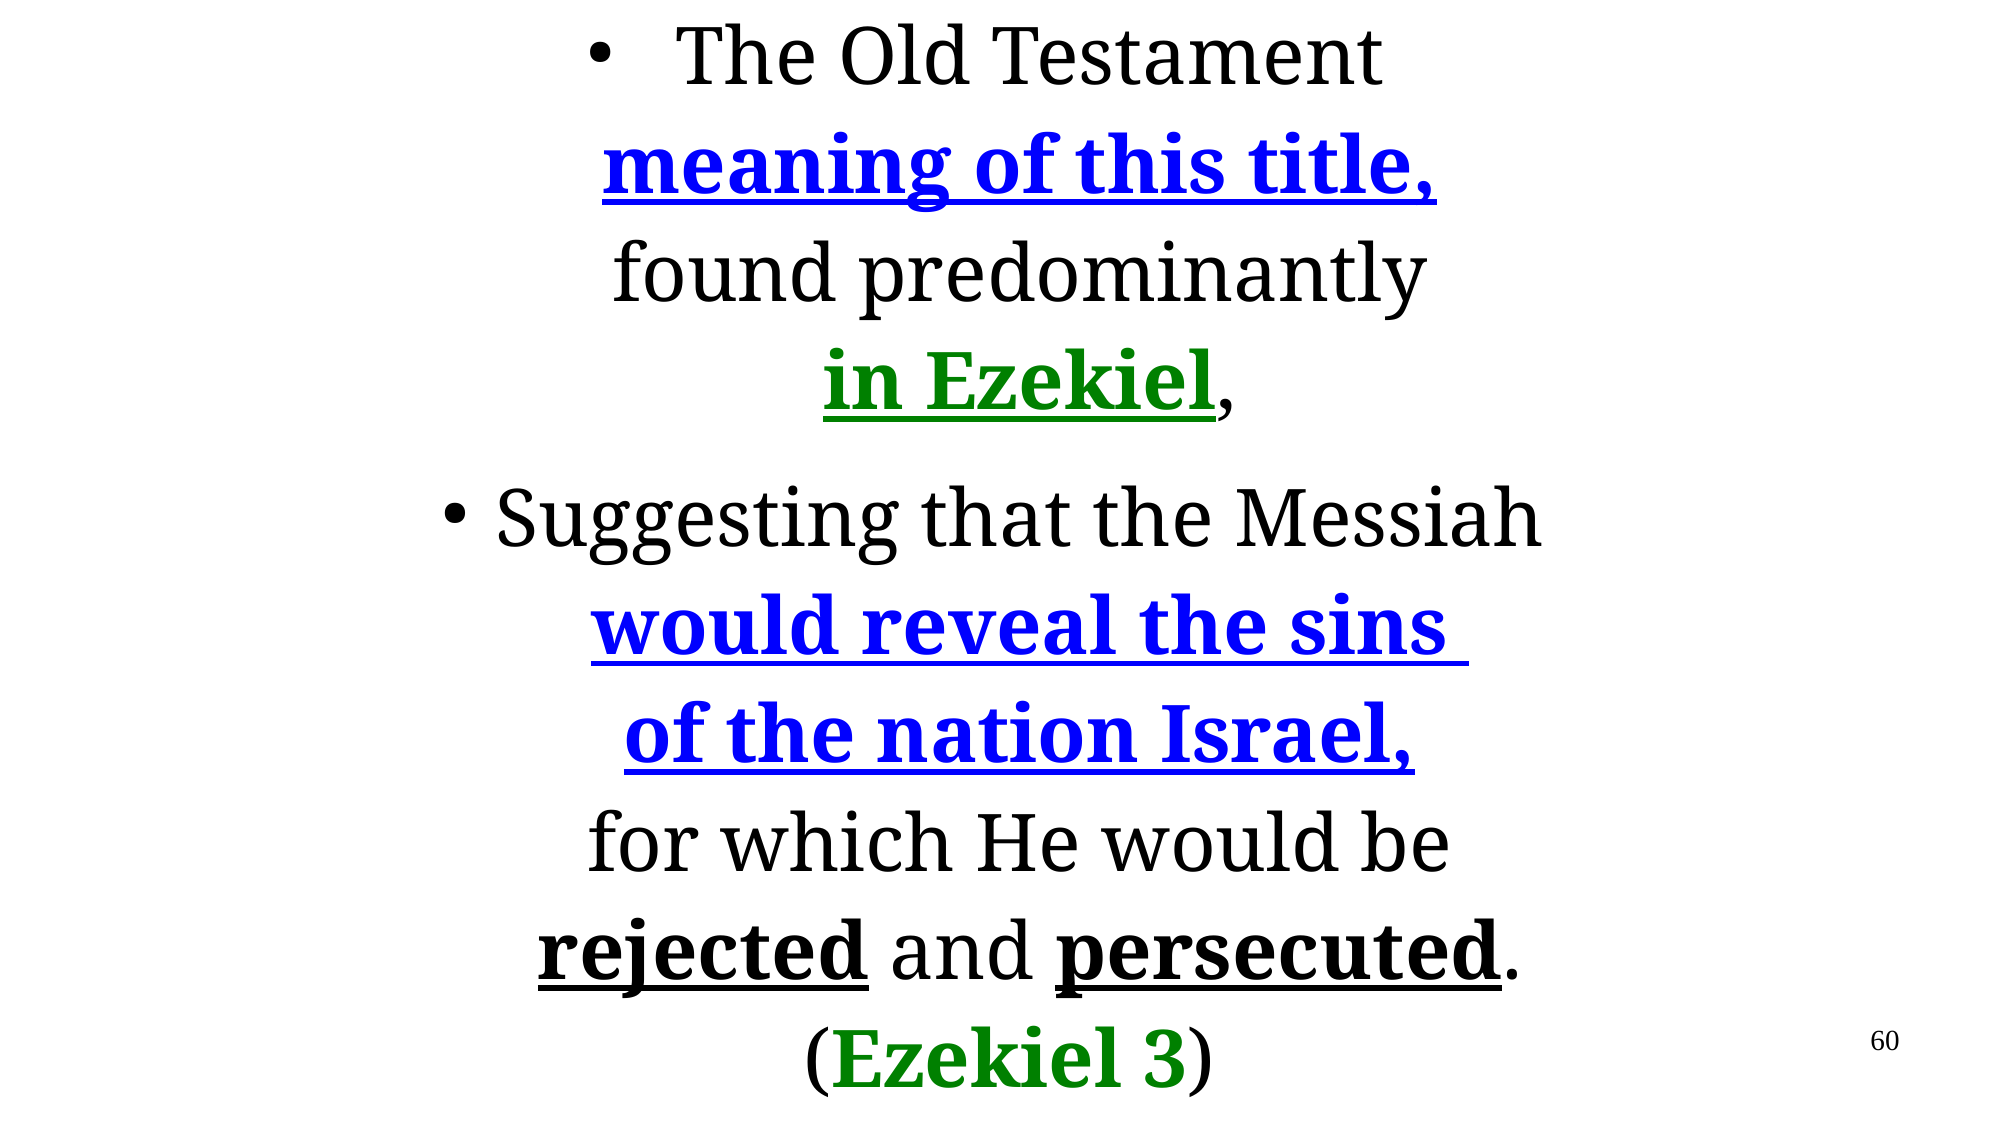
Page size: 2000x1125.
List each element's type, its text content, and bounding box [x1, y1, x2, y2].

list The Old Testament meaning of this title, found predominantly in Ezekiel, Suggesting that the Messiah would reveal the sins of the nation Israel, for which He would be rejected and persecuted. (Ezekiel 3) [0, 0, 1996, 1123]
